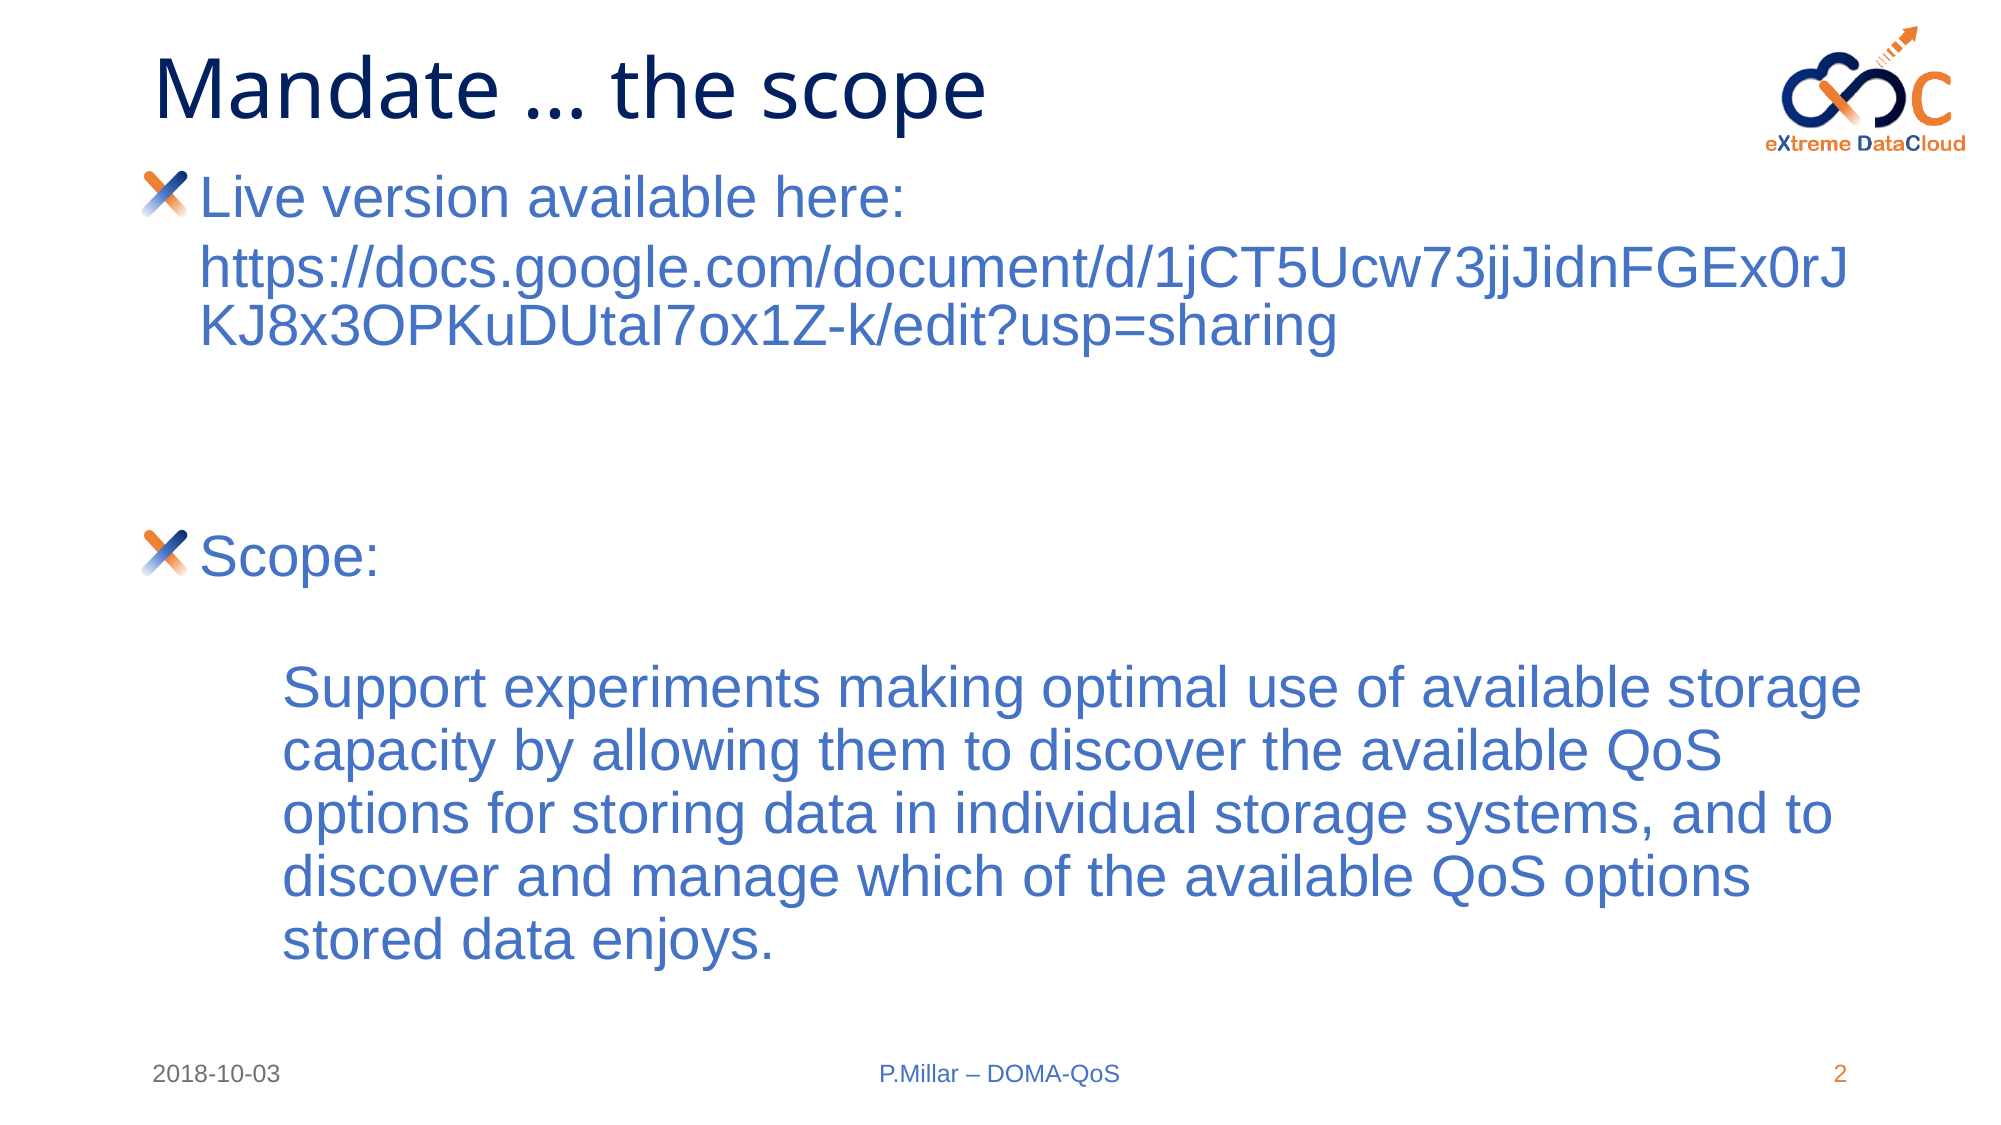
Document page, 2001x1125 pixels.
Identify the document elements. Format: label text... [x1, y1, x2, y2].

title Mandate … the scope [137, 18, 1777, 151]
slide_number <number> [1412, 1042, 1863, 1103]
footer P.Millar – DOMA-QoS [662, 1042, 1338, 1103]
list Live version available here: https://docs.google.com/document/d/1jCT5Ucw73jjJidnFGEx0rJKJ8x3OPKuDUtaI7ox1Z-k/edit?usp=sharing Scope: Support experiments making optimal use of available storage capacity by allowing them to discover the available QoS options for storing data in individual storage systems, and to discover and manage which of the available QoS options stored data enjoys. [126, 151, 1905, 1017]
picture [1777, 18, 1985, 170]
slide_number 2018-10-03 [137, 1042, 588, 1103]
